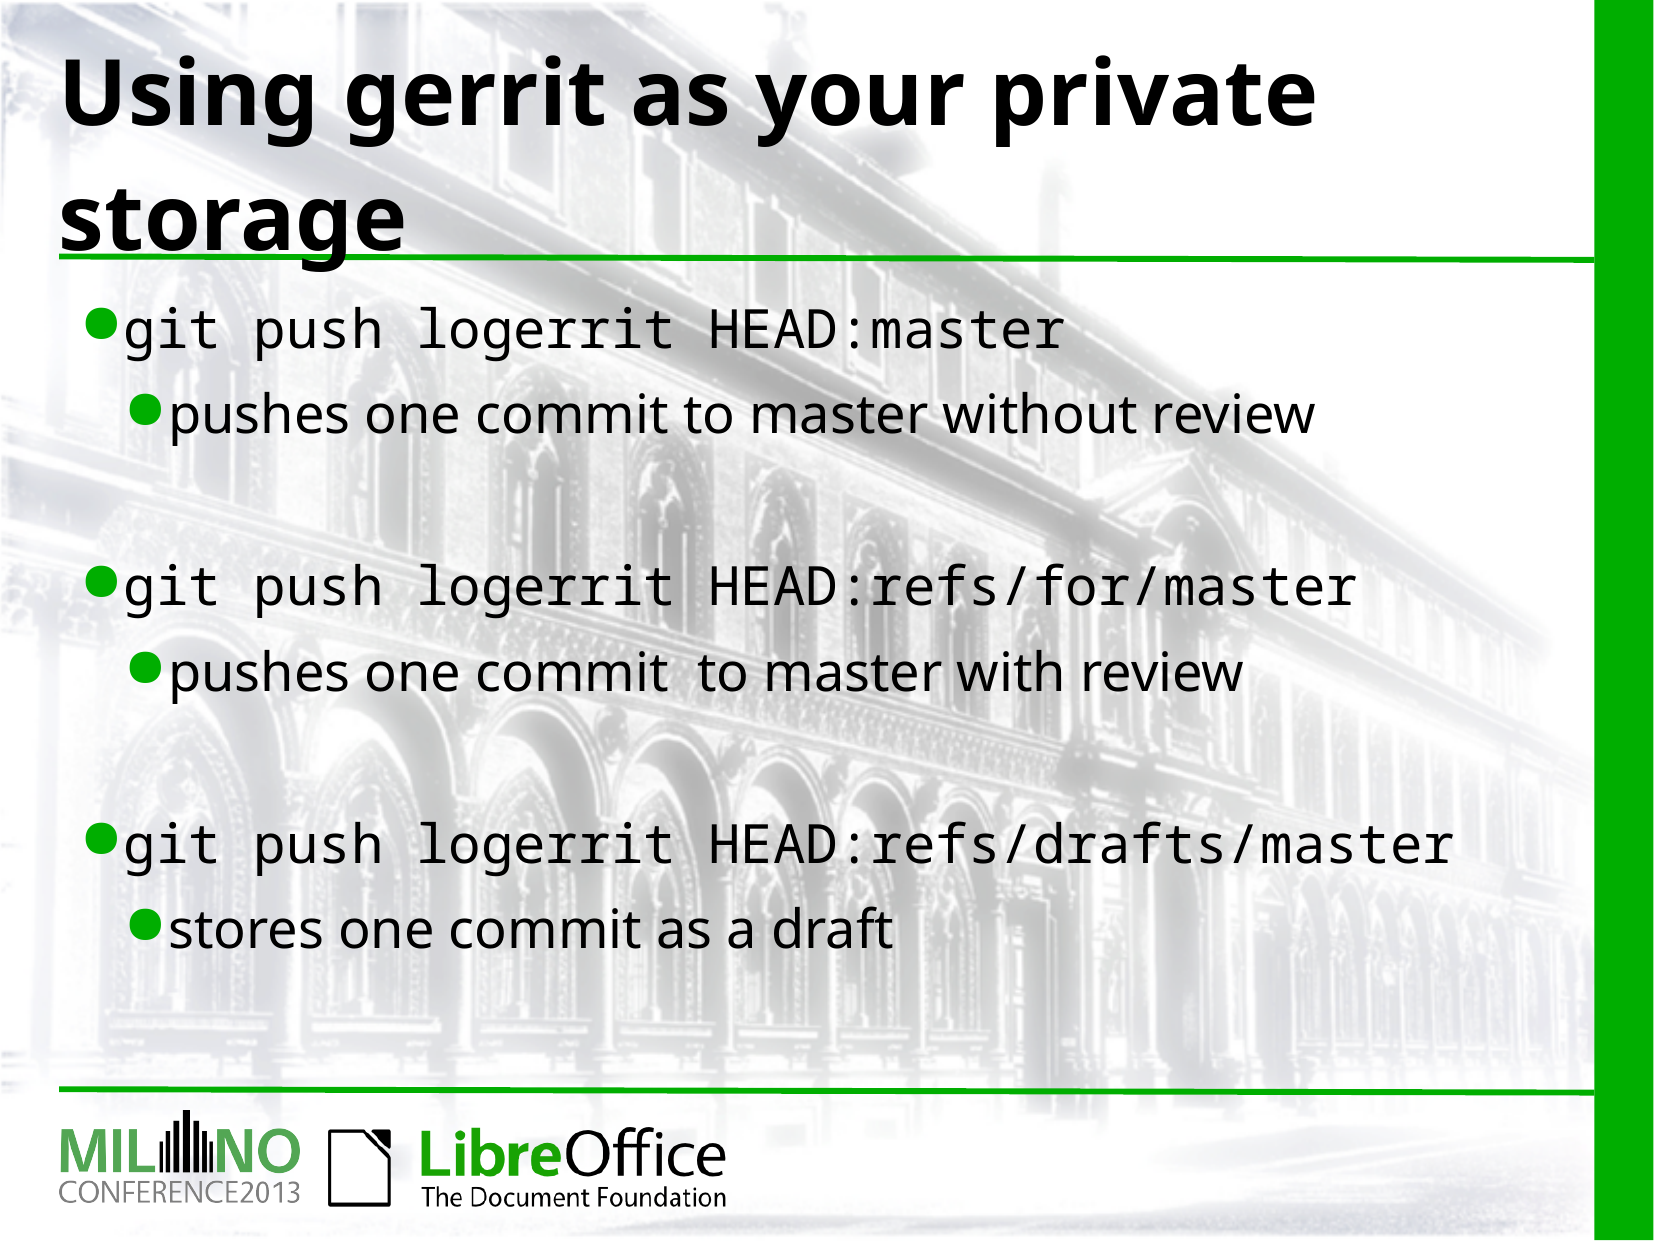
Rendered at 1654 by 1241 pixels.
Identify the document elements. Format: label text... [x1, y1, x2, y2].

title Using gerrit as your private storage [59, 49, 1548, 257]
picture [0, 1, 1594, 1241]
list git push logerrit HEAD:master pushes one commit to master without review git push logerrit HEAD:refs/for/master pushes one commit to master with review git push logerrit HEAD:refs/drafts/master stores one commit as a draft [35, 290, 1524, 1010]
